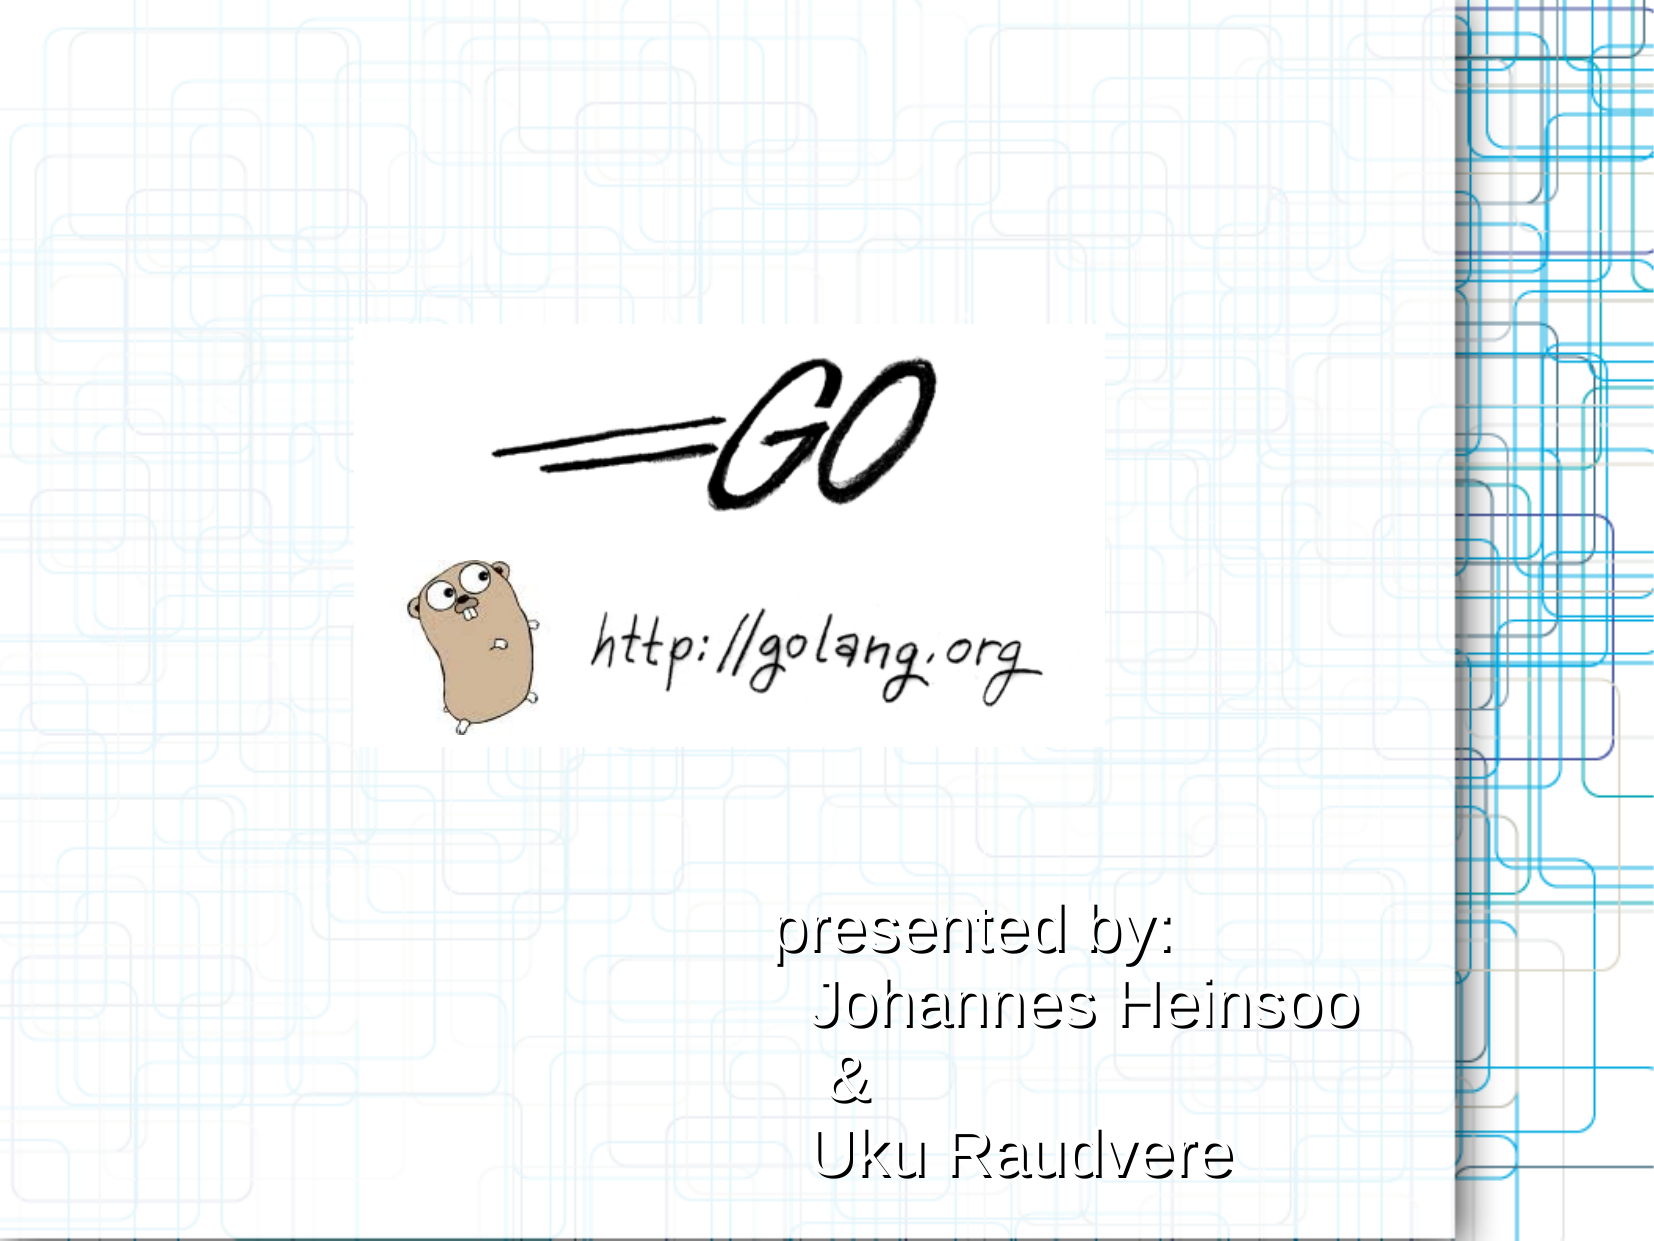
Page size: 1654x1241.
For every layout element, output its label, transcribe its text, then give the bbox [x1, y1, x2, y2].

subtitle presented by: Johannes Heinsoo & Uku Raudvere [770, 826, 1447, 1241]
picture [0, 0, 1654, 1241]
